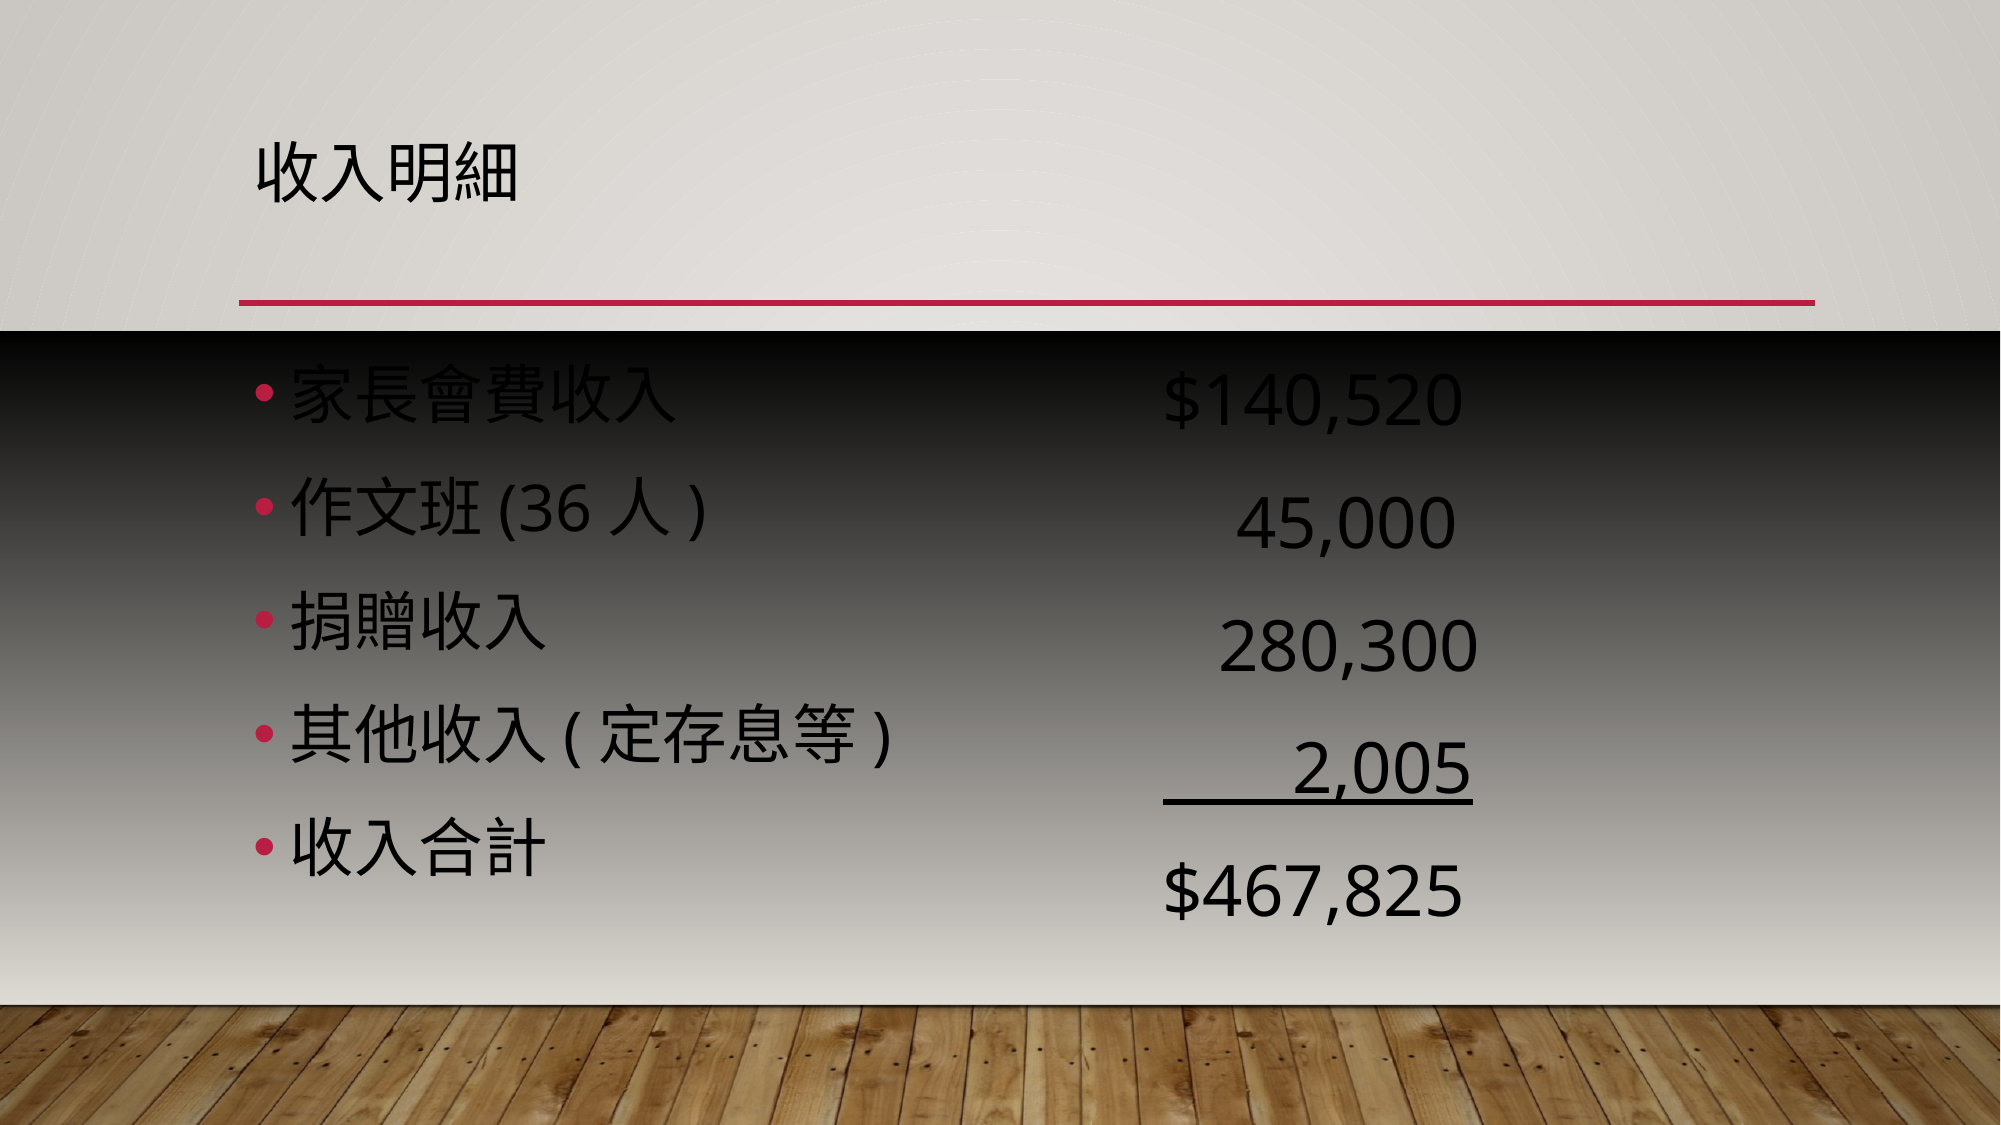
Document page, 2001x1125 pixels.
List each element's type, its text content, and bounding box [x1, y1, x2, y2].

title 收入明細 [238, 131, 1814, 305]
text_box $140,520 45,000 280,300 2,005 $467,825 [1147, 330, 1635, 897]
list 家長會費收入 作文班(36人) 捐贈收入 其他收入(定存息等) 收入合計 [238, 330, 1046, 897]
